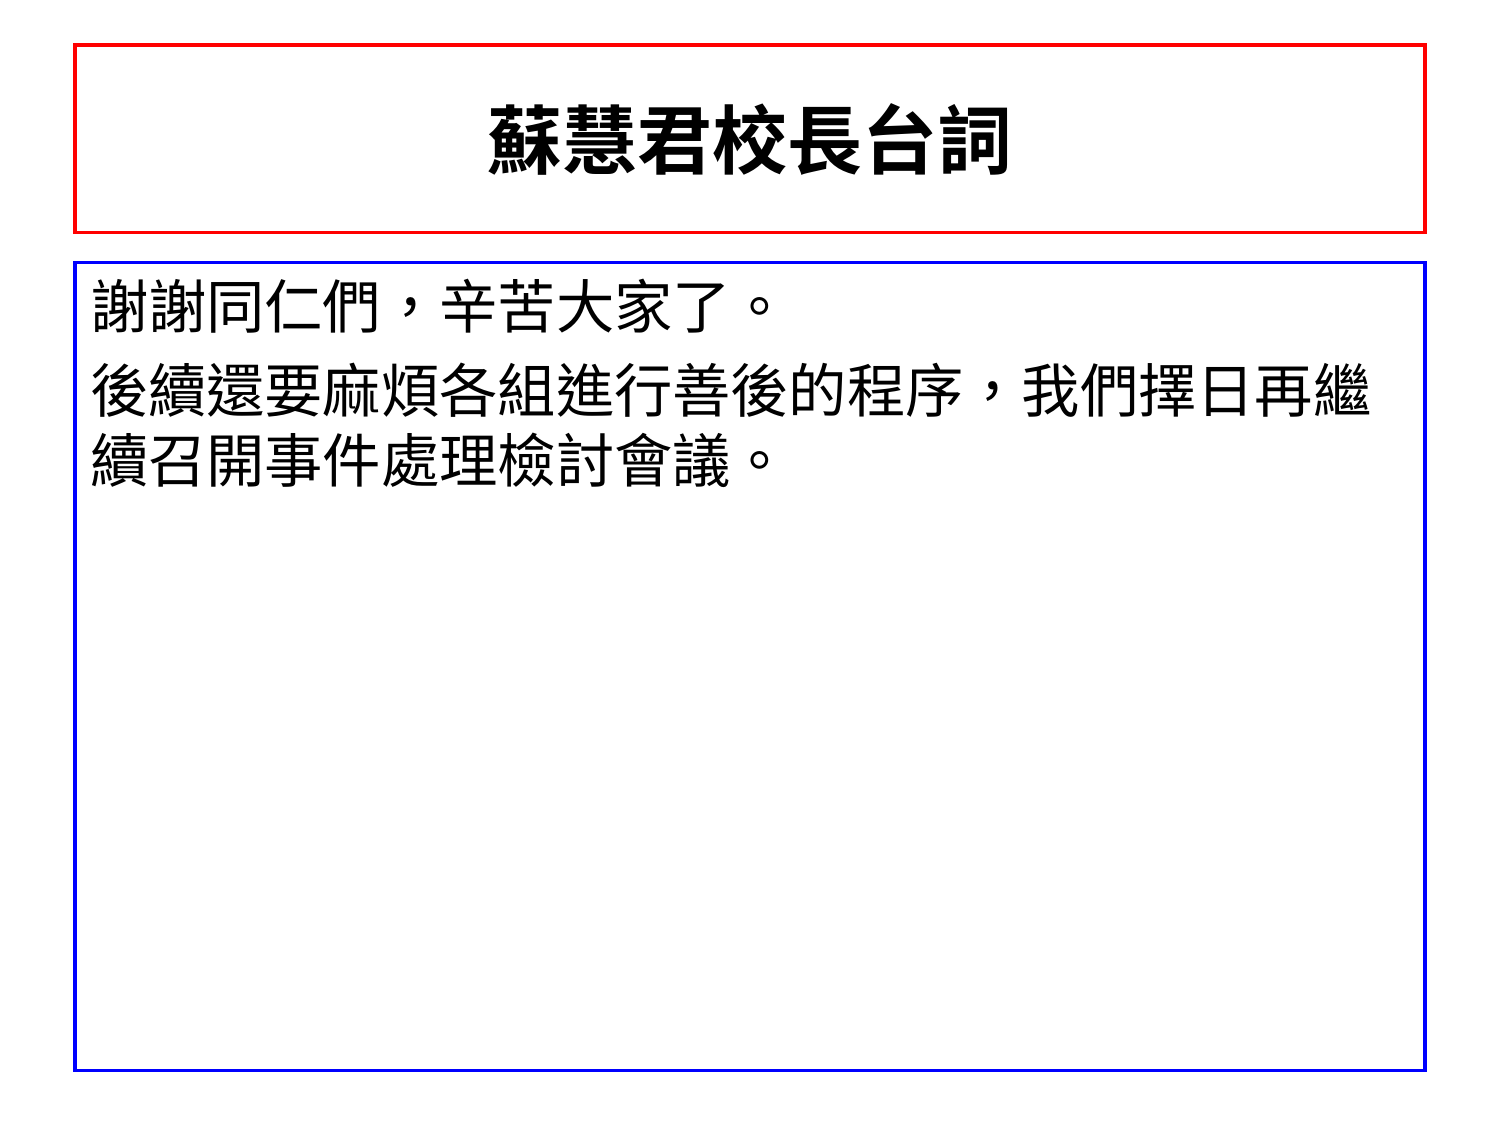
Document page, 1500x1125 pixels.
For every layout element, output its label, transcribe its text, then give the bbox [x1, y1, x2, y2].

list 謝謝同仁們，辛苦大家了。 後續還要麻煩各組進行善後的程序，我們擇日再繼續召開事件處理檢討會議。 [75, 262, 1426, 1071]
title 蘇慧君校長台詞 [75, 45, 1426, 233]
